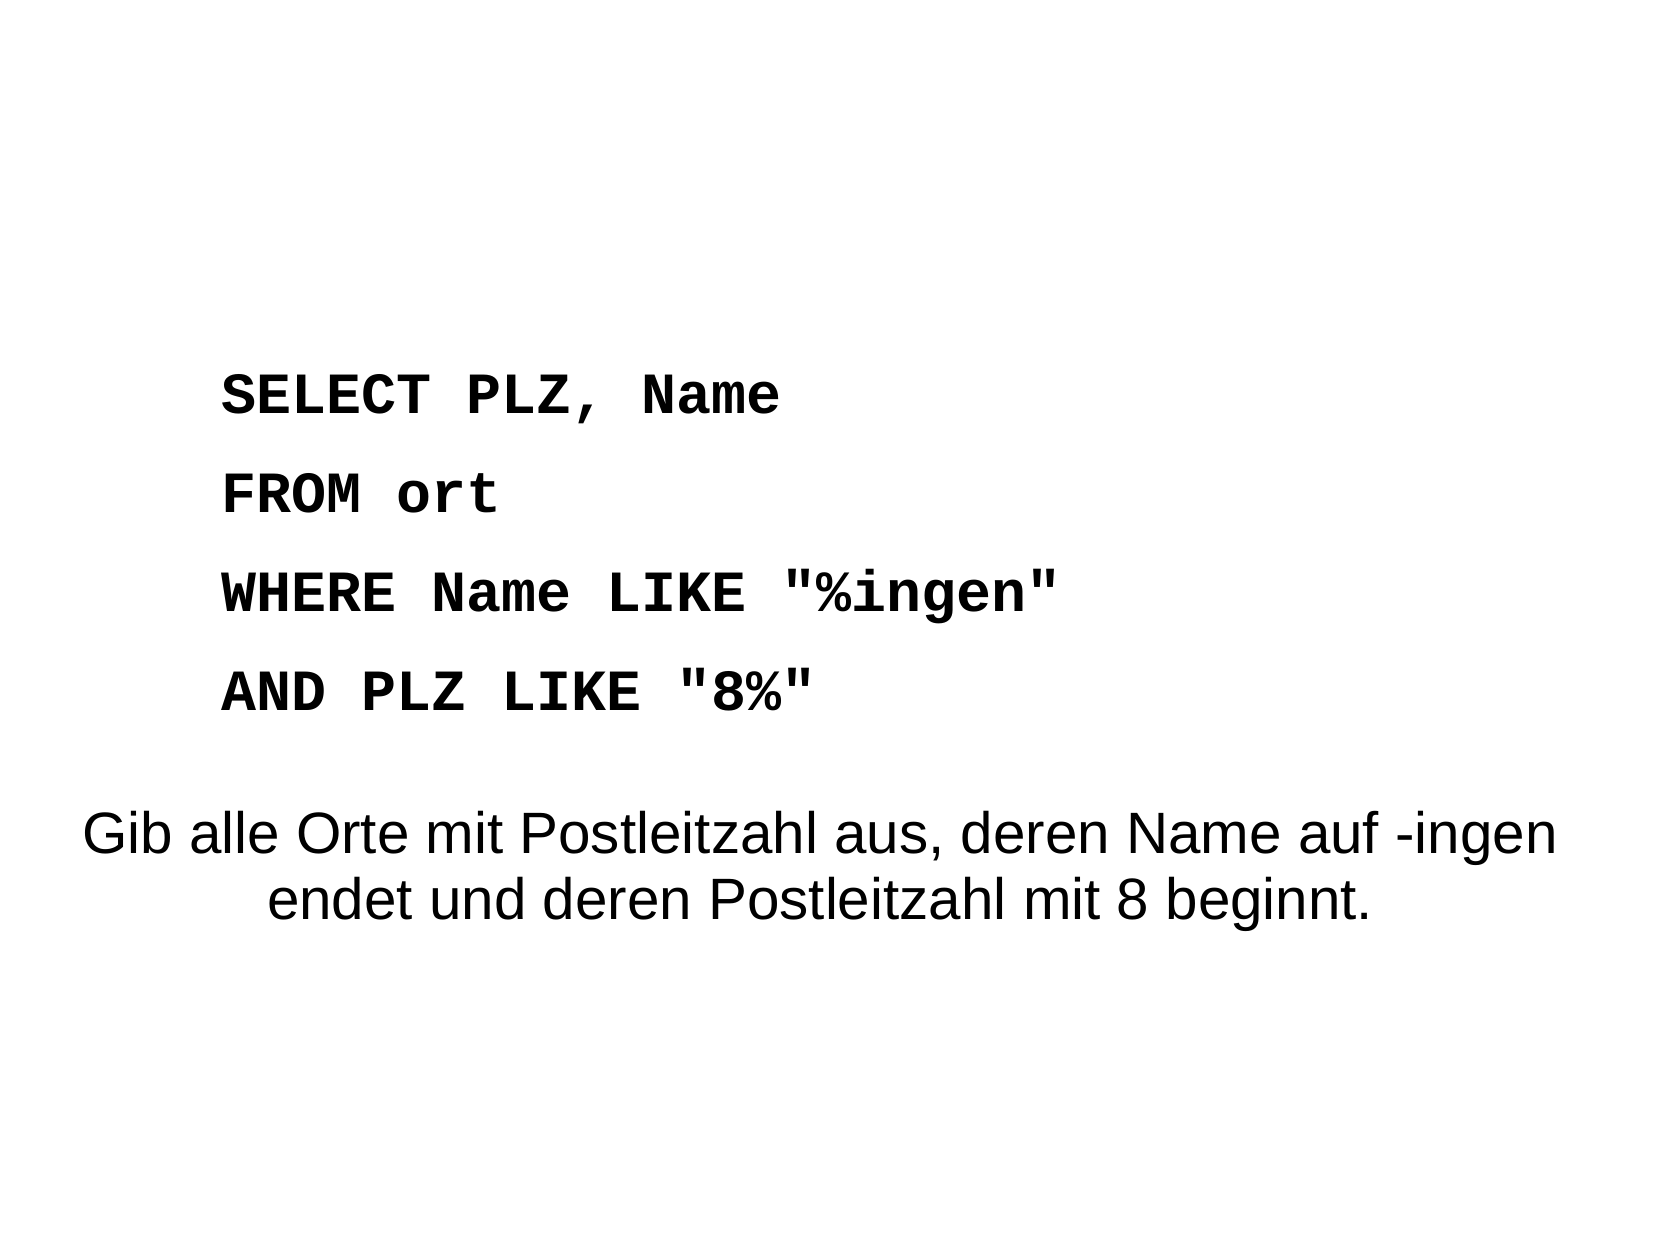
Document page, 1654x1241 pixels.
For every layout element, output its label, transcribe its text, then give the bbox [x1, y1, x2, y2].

text_box SELECT PLZ, Name FROM ort WHERE Name LIKE "%ingen" AND PLZ LIKE "8%" [206, 324, 1565, 706]
title Gib alle Orte mit Postleitzahl aus, deren Name auf -ingen endet und deren Postleitzahl mit 8 beginnt. [76, 787, 1566, 945]
